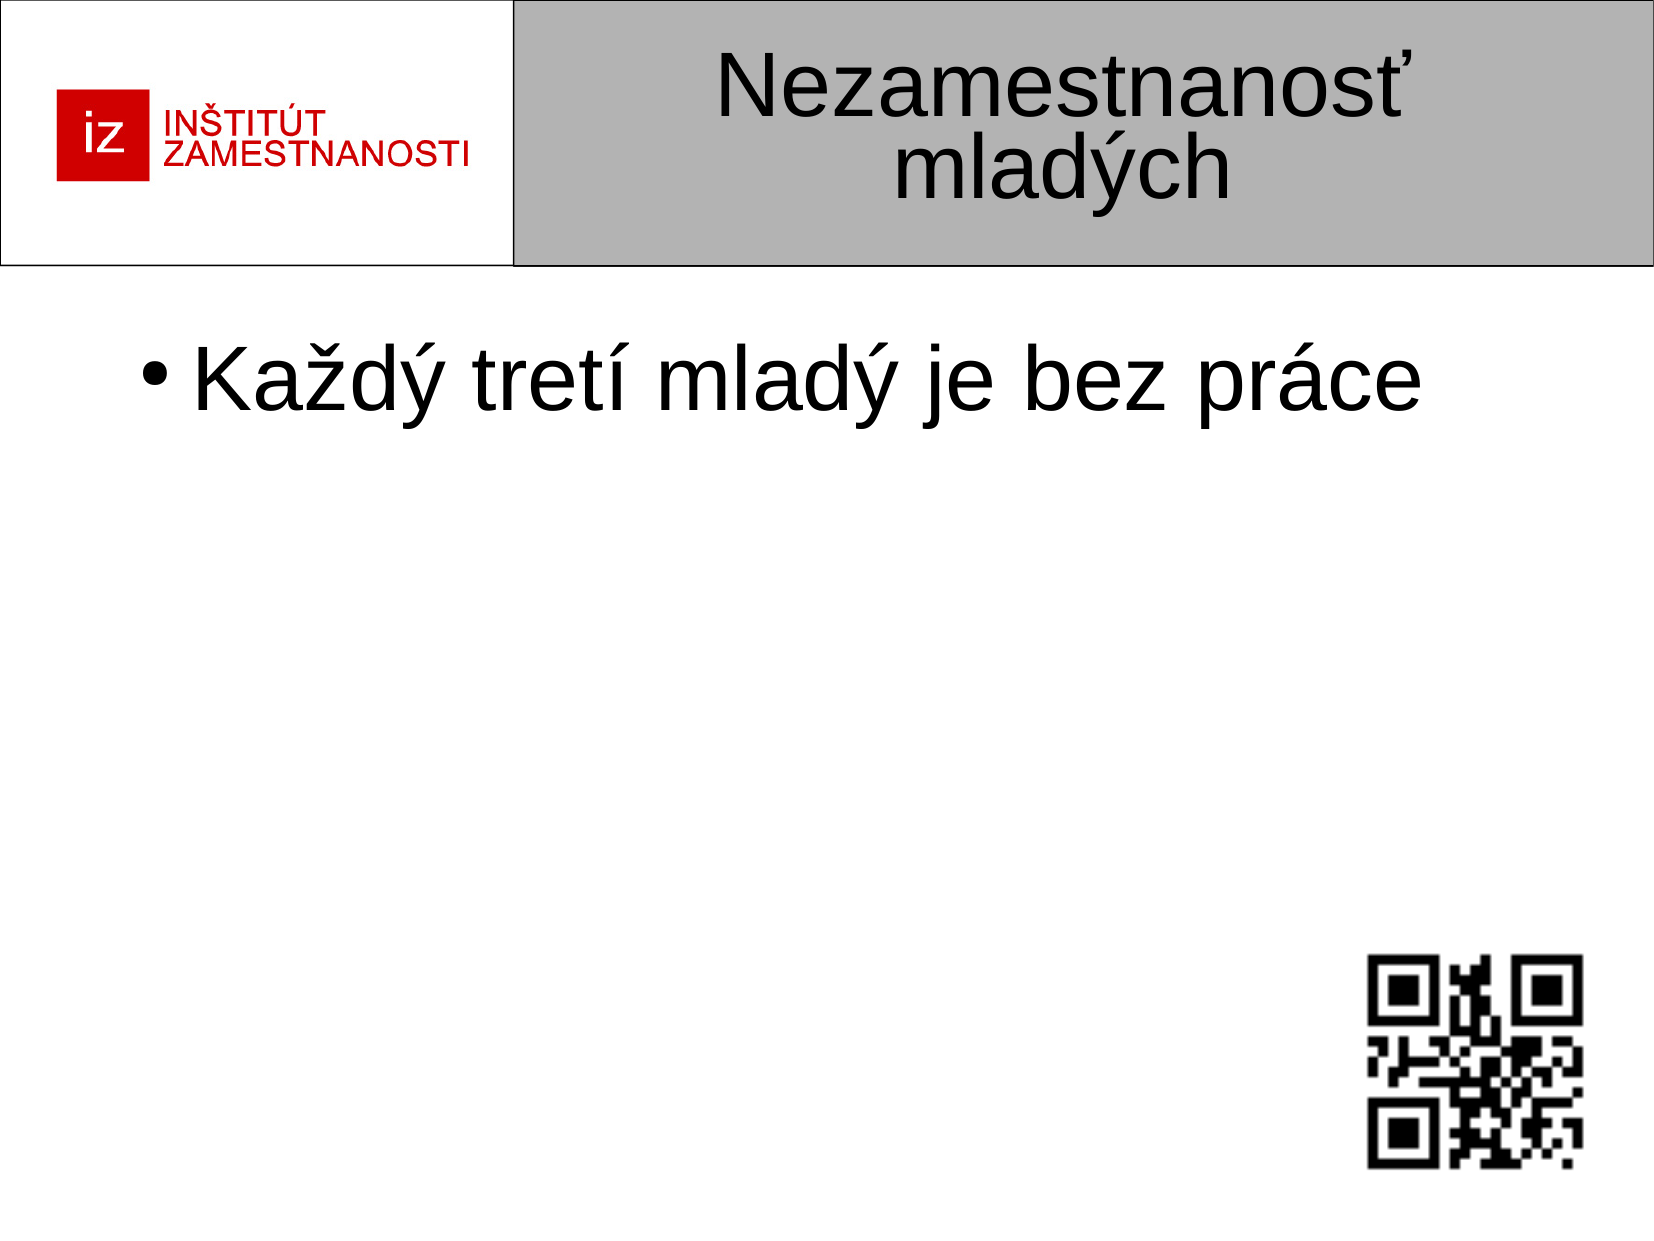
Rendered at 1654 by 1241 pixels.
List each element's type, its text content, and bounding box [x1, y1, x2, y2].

list Každý tretí mladý je bez práce [121, 344, 1534, 1127]
picture [1328, 915, 1625, 1211]
text_box [0, 0, 1654, 266]
title Nezamestnanosť mladých [561, 29, 1565, 237]
picture [5, 8, 513, 257]
